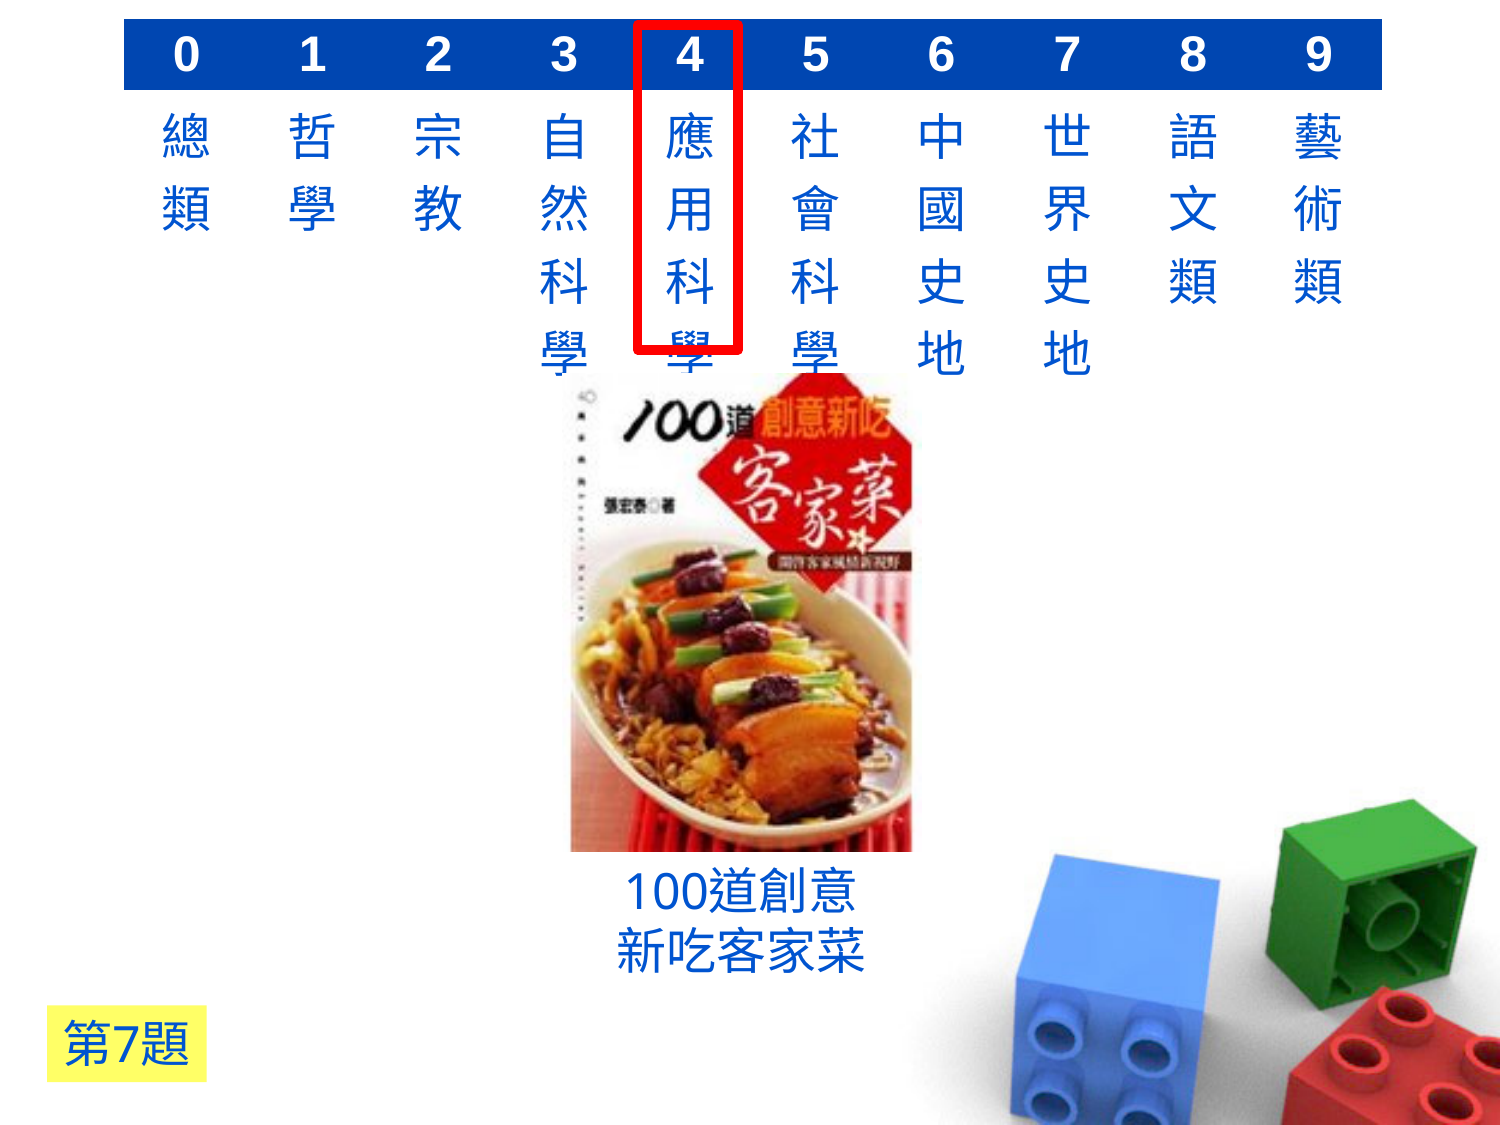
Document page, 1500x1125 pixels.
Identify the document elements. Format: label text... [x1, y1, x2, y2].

picture [249, 187, 1500, 1125]
table_cell 應用科學 [627, 90, 696, 373]
table_header 9 [1256, 19, 1382, 90]
table_header 2 [376, 19, 501, 90]
table_cell 哲學 [250, 90, 376, 395]
table_header 4 [627, 19, 753, 90]
table_header 5 [753, 19, 879, 90]
table_header 1 [250, 19, 376, 90]
table_header 7 [1004, 19, 1130, 90]
table_cell 中國史地 [879, 90, 1004, 395]
table_header 6 [879, 19, 1004, 90]
table_cell 總類 [124, 90, 250, 395]
table_cell 宗教 [376, 90, 501, 395]
text_box 100道創意新吃客家菜 [596, 851, 886, 987]
table_header 0 [124, 19, 250, 90]
table_cell 藝術類 [1256, 90, 1382, 395]
table_cell 應用科學 [692, 90, 753, 373]
table_cell 應用科學 [642, 90, 733, 345]
table_cell 世界史地 [1004, 90, 1130, 395]
table_cell 社會科學 [753, 90, 879, 373]
table_cell 自然科學 [501, 90, 627, 395]
table_header 3 [501, 19, 627, 90]
text_box 第7題 [47, 1005, 207, 1083]
table_header 4 [642, 30, 733, 90]
table_cell 語文類 [1130, 90, 1256, 395]
table_header 8 [1130, 19, 1256, 90]
